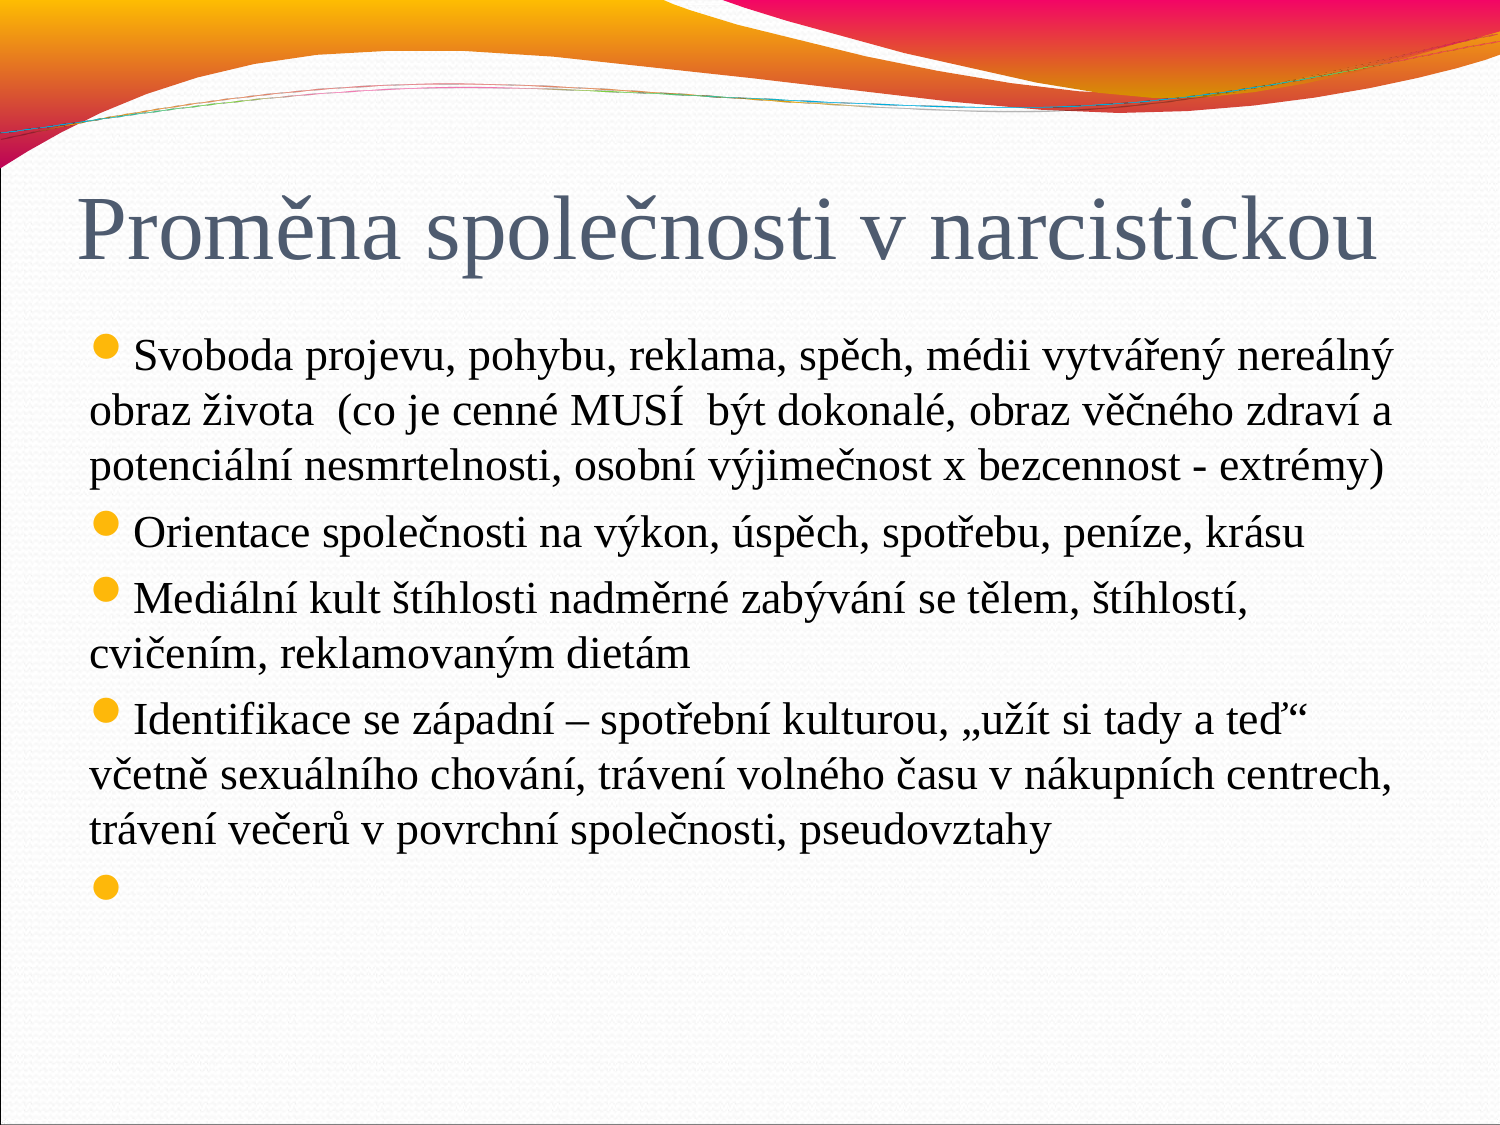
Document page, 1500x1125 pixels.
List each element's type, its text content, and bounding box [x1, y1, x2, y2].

title Proměna společnosti v narcistickou [76, 90, 1427, 278]
list Svoboda projevu, pohybu, reklama, spěch, médii vytvářený nereálný obraz života (co je cenné MUSÍ být dokonalé, obraz věčného zdraví a potenciální nesmrtelnosti, osobní výjimečnost x bezcennost - extrémy) Orientace společnosti na výkon, úspěch, spotřebu, peníze, krásu Mediální kult štíhlosti nadměrné zabývání se tělem, štíhlostí, cvičením, reklamovaným dietám Identifikace se západní – spotřební kulturou, „užít si tady a teď“ včetně sexuálního chování, trávení volného času v nákupních centrech, trávení večerů v povrchní společnosti, pseudovztahy [75, 317, 1426, 939]
